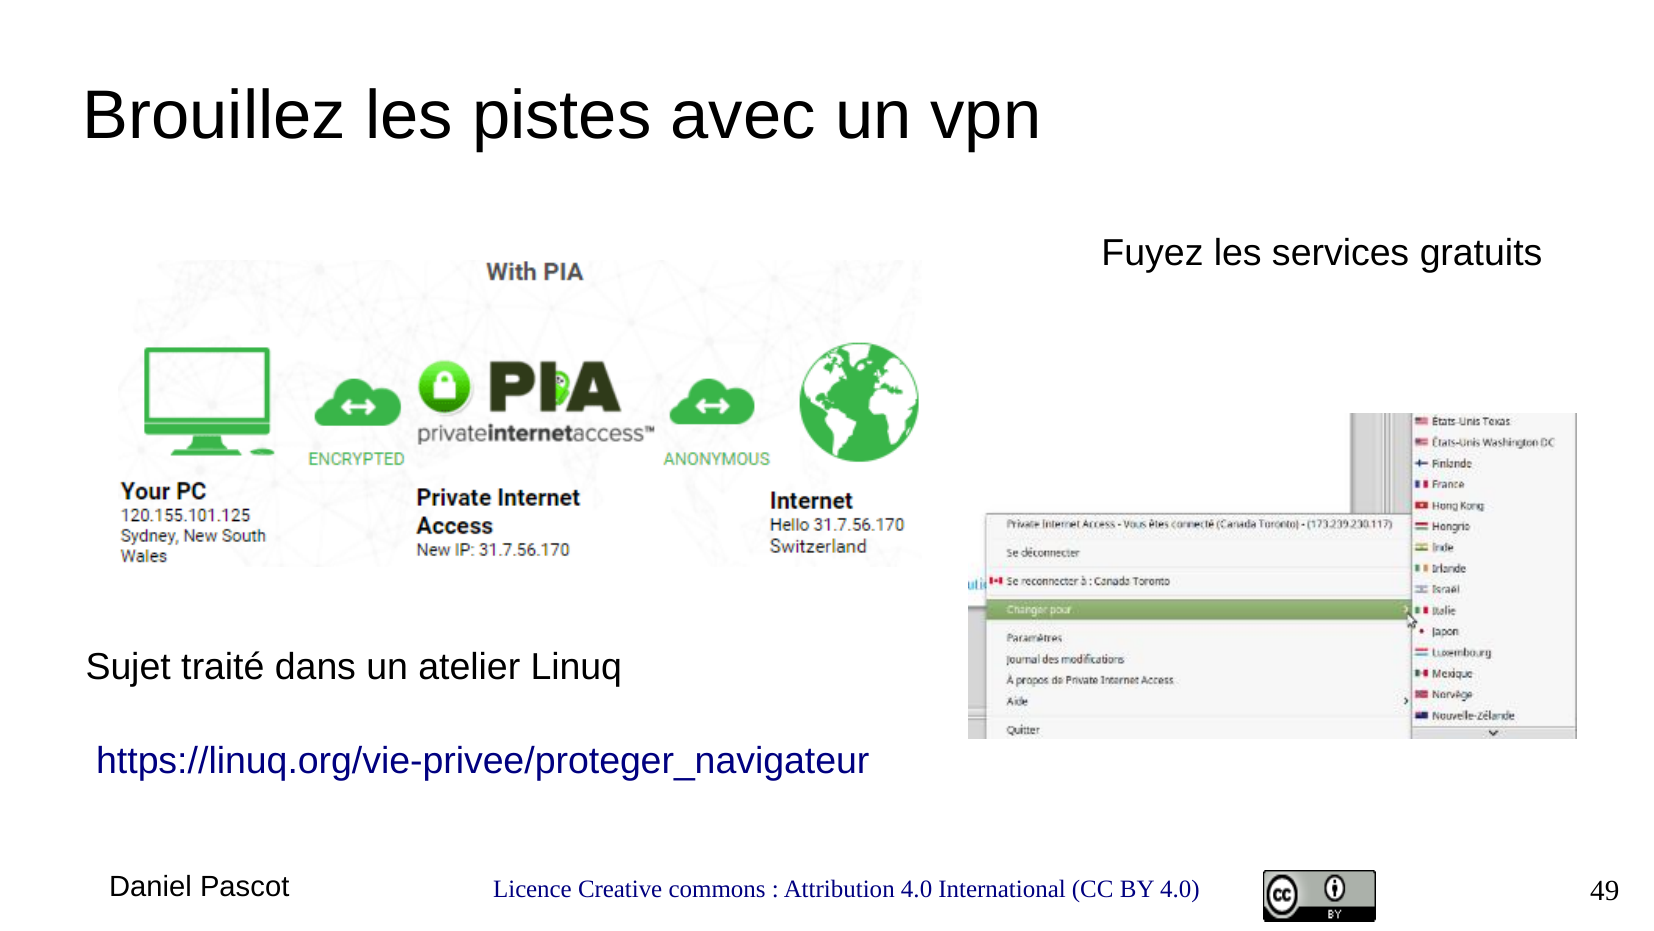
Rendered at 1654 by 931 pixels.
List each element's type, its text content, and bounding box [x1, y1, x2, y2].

text_box Sujet traité dans un atelier Linuq [70, 637, 638, 695]
text_box https://linuq.org/vie-privee/proteger_navigateur [70, 732, 957, 832]
title Brouillez les pistes avec un vpn [82, 37, 1571, 193]
text_box Fuyez les services gratuits [1086, 224, 1558, 282]
picture [968, 413, 1577, 739]
picture [1263, 870, 1376, 922]
picture [118, 260, 922, 567]
